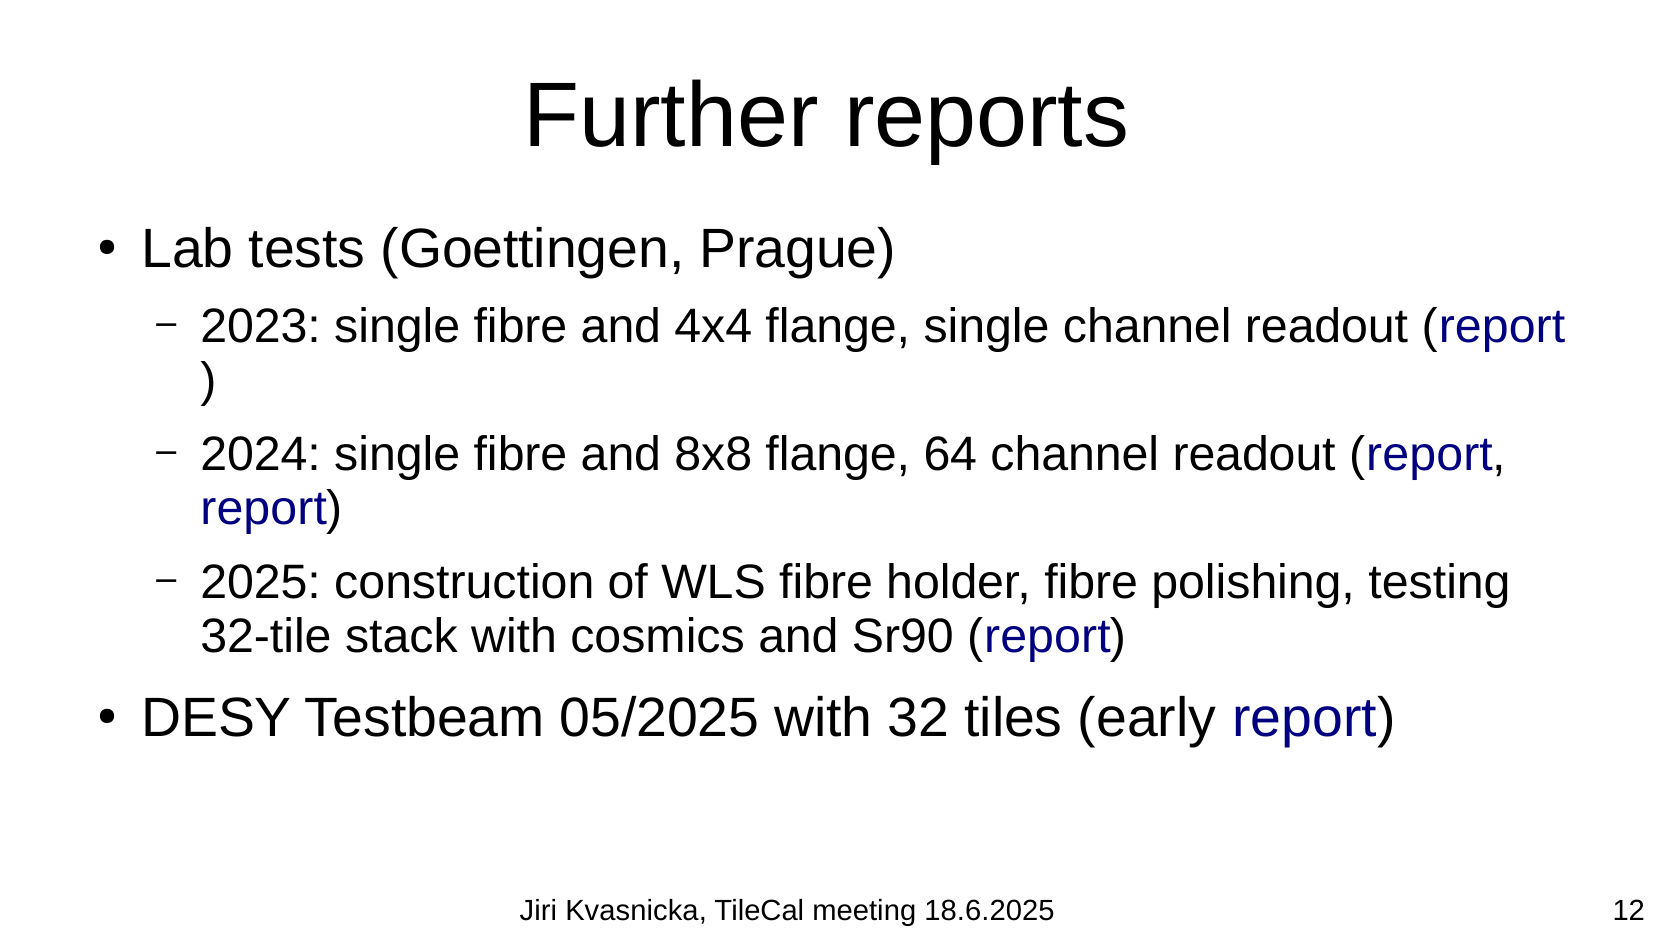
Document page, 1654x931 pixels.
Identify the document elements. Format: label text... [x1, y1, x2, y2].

title Further reports [82, 37, 1571, 193]
list Lab tests (Goettingen, Prague) 2023: single fibre and 4x4 flange, single channel readout (report) 2024: single fibre and 8x8 flange, 64 channel readout (report, report) 2025: construction of WLS fibre holder, fibre polishing, testing 32-tile stack with cosmics and Sr90 (report) DESY Testbeam 05/2025 with 32 tiles (early report) [82, 217, 1571, 758]
